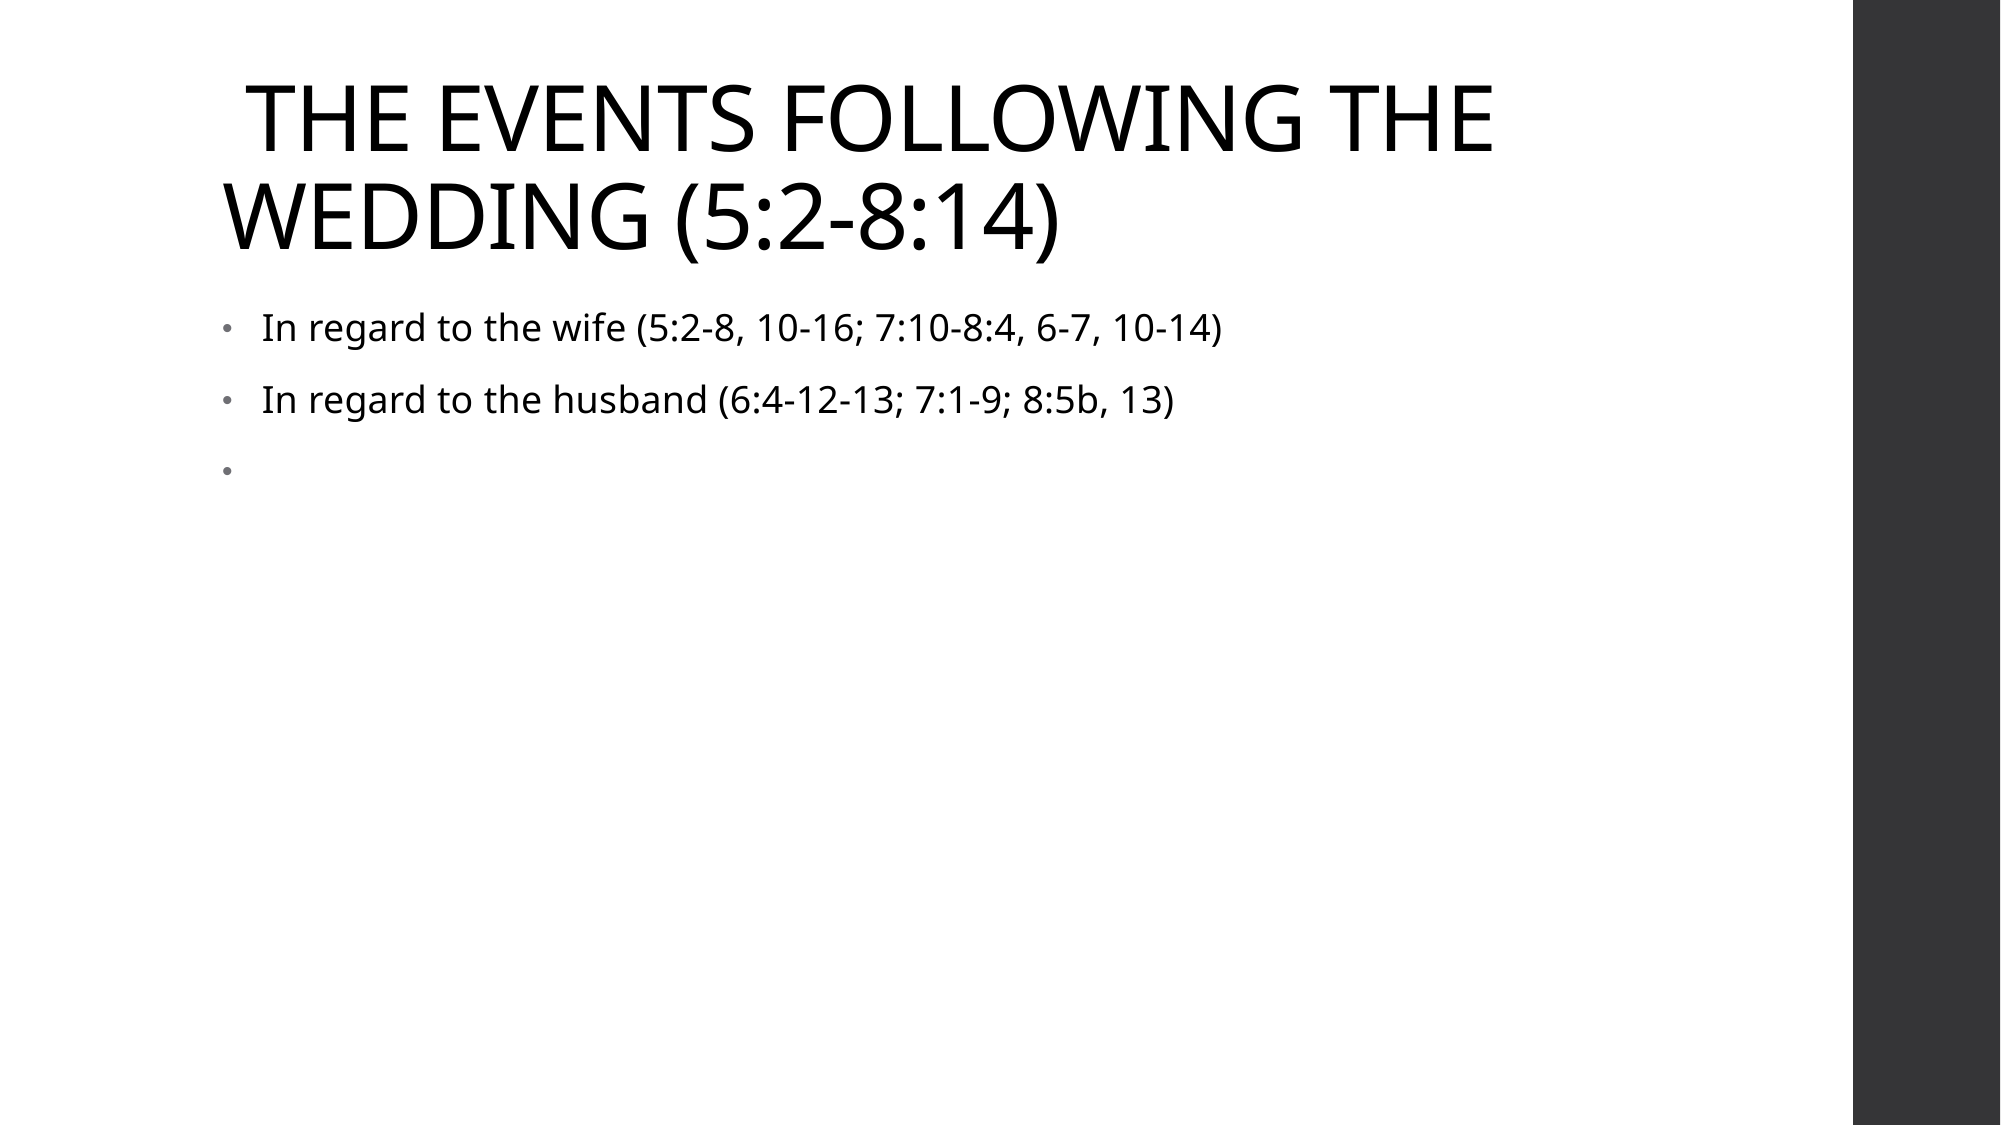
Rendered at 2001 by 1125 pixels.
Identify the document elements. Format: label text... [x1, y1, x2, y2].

list In regard to the wife (5:2-8, 10-16; 7:10-8:4, 6-7, 10-14) In regard to the husband (6:4-12-13; 7:1-9; 8:5b, 13) [206, 299, 1617, 1014]
title THE EVENTS FOLLOWING THE WEDDING (5:2-8:14) [206, 60, 1797, 278]
